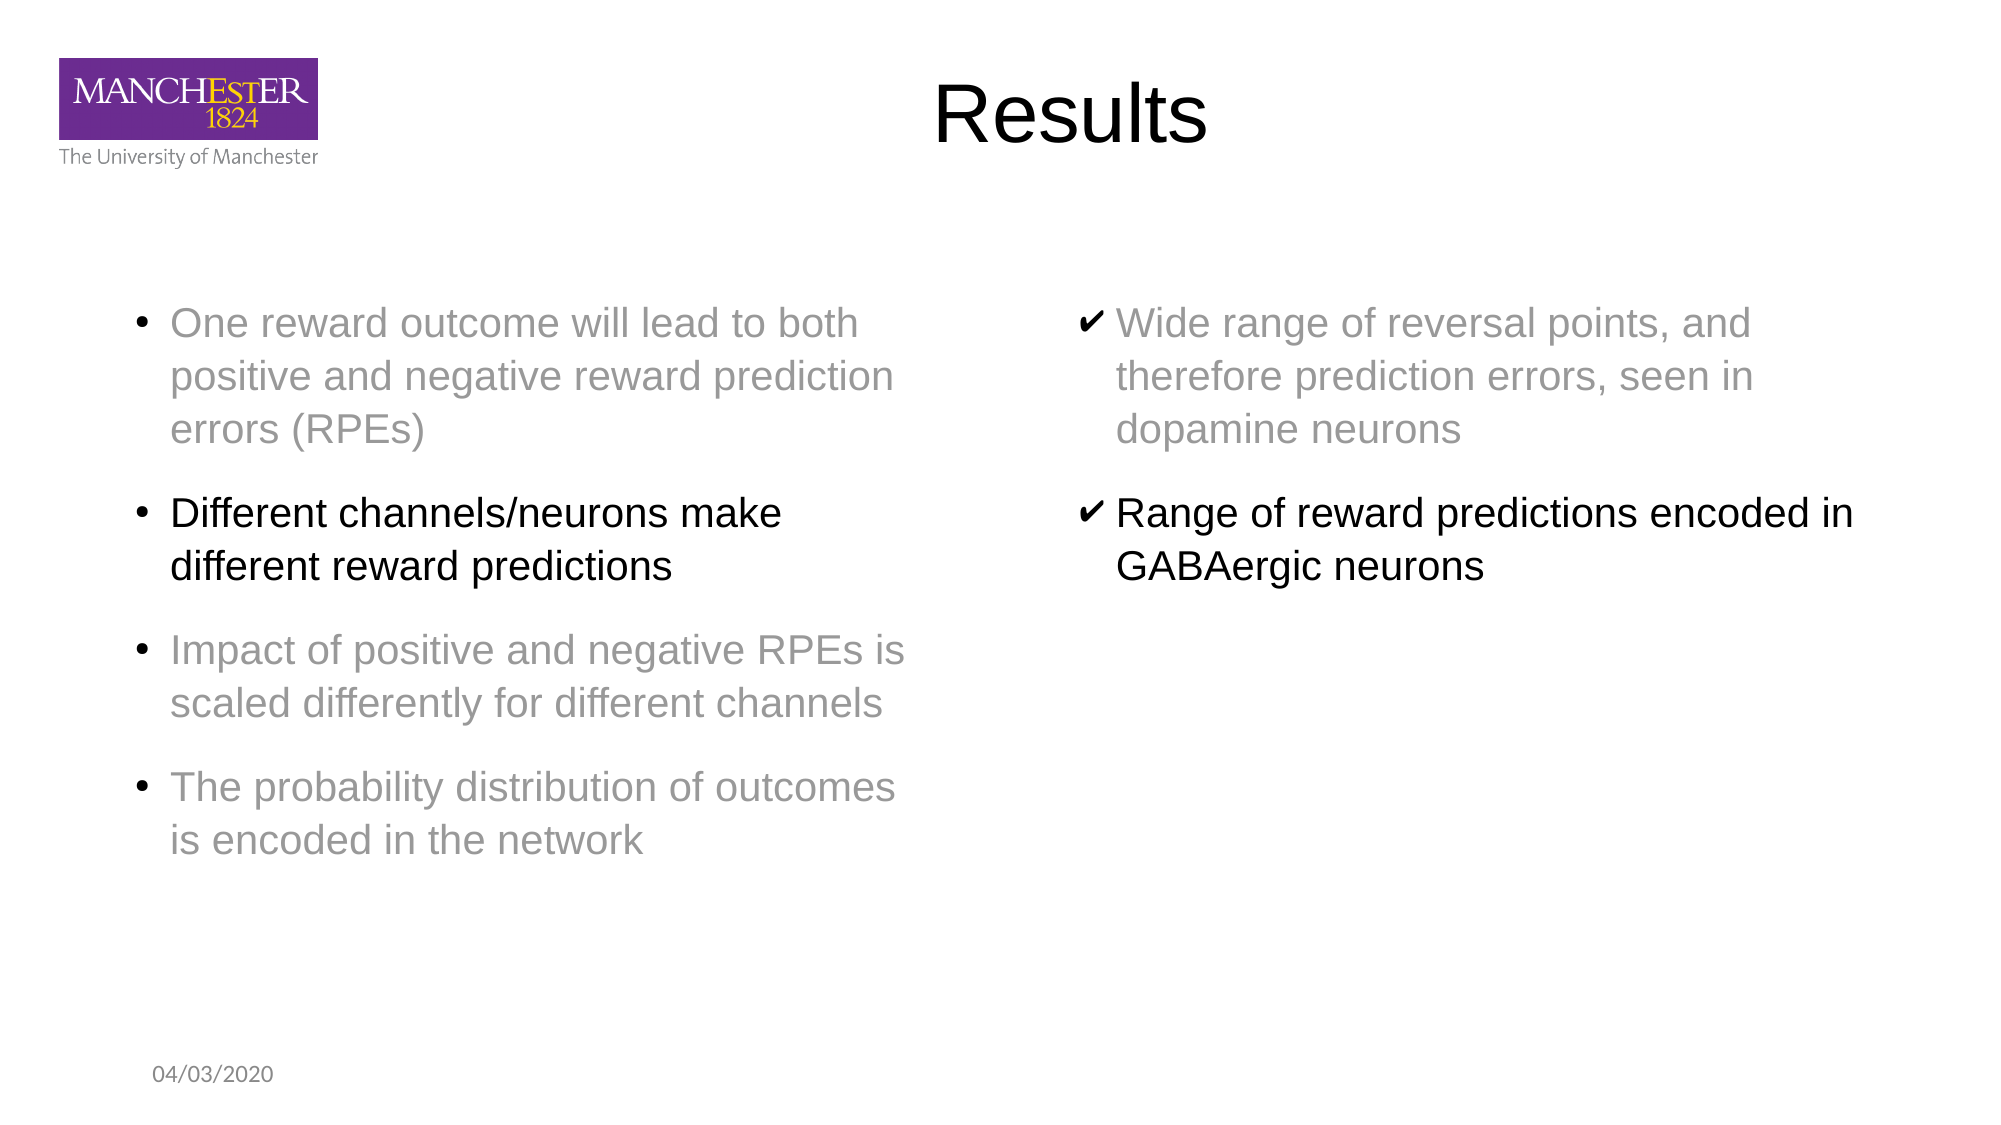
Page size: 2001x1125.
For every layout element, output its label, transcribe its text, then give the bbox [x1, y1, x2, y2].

slide_number 04/03/2020 [137, 1042, 588, 1103]
picture [59, 58, 318, 169]
title Results [338, 44, 1804, 183]
text_box One reward outcome will lead to both positive and negative reward prediction errors (RPEs) Different channels/neurons make different reward predictions Impact of positive and negative RPEs is scaled differently for different channels The probability distribution of outcomes is encoded in the network [120, 285, 931, 978]
text_box Wide range of reversal points, and therefore prediction errors, seen in dopamine neurons Range of reward predictions encoded in GABAergic neurons [1065, 285, 1877, 978]
